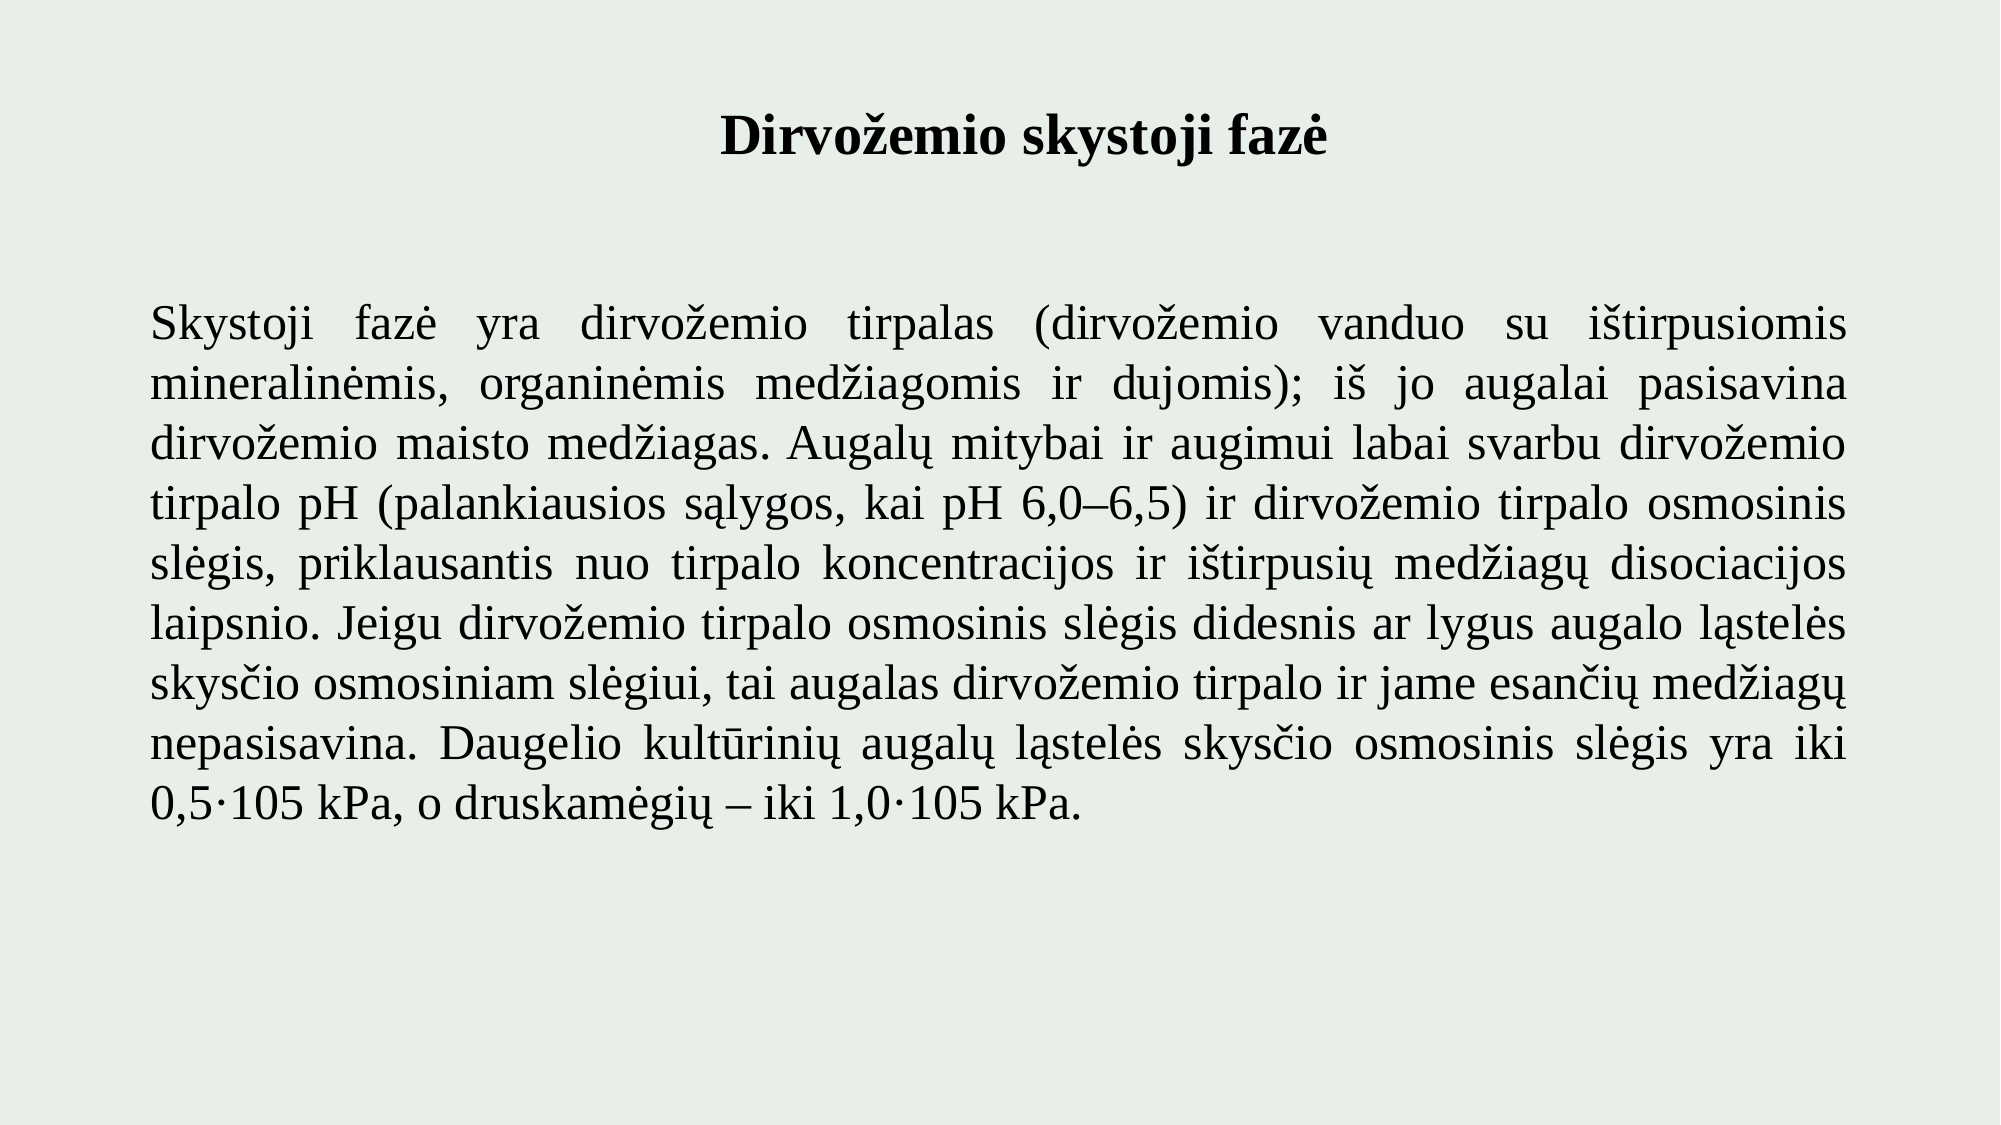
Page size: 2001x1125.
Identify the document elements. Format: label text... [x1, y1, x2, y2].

text_box Dirvožemio skystoji fazė [524, 88, 1525, 175]
text_box Skystoji fazė yra dirvožemio tirpalas (dirvožemio vanduo su ištirpusiomis mineralinėmis, organinėmis medžiagomis ir dujomis); iš jo augalai pasisavina dirvožemio maisto medžiagas. Augalų mitybai ir augimui labai svarbu dirvožemio tirpalo pH (palankiausios sąlygos, kai pH 6,0–6,5) ir dirvožemio tirpalo osmosinis slėgis, priklausantis nuo tirpalo koncentracijos ir ištirpusių medžiagų disociacijos laipsnio. Jeigu dirvožemio tirpalo osmosinis slėgis didesnis ar lygus augalo ląstelės skysčio osmosiniam slėgiui, tai augalas dirvožemio tirpalo ir jame esančių medžiagų nepasisavina. Daugelio kultūrinių augalų ląstelės skysčio osmosinis slėgis yra iki 0,5·105 kPa, o druskamėgių – iki 1,0·105 kPa. [135, 282, 1865, 843]
